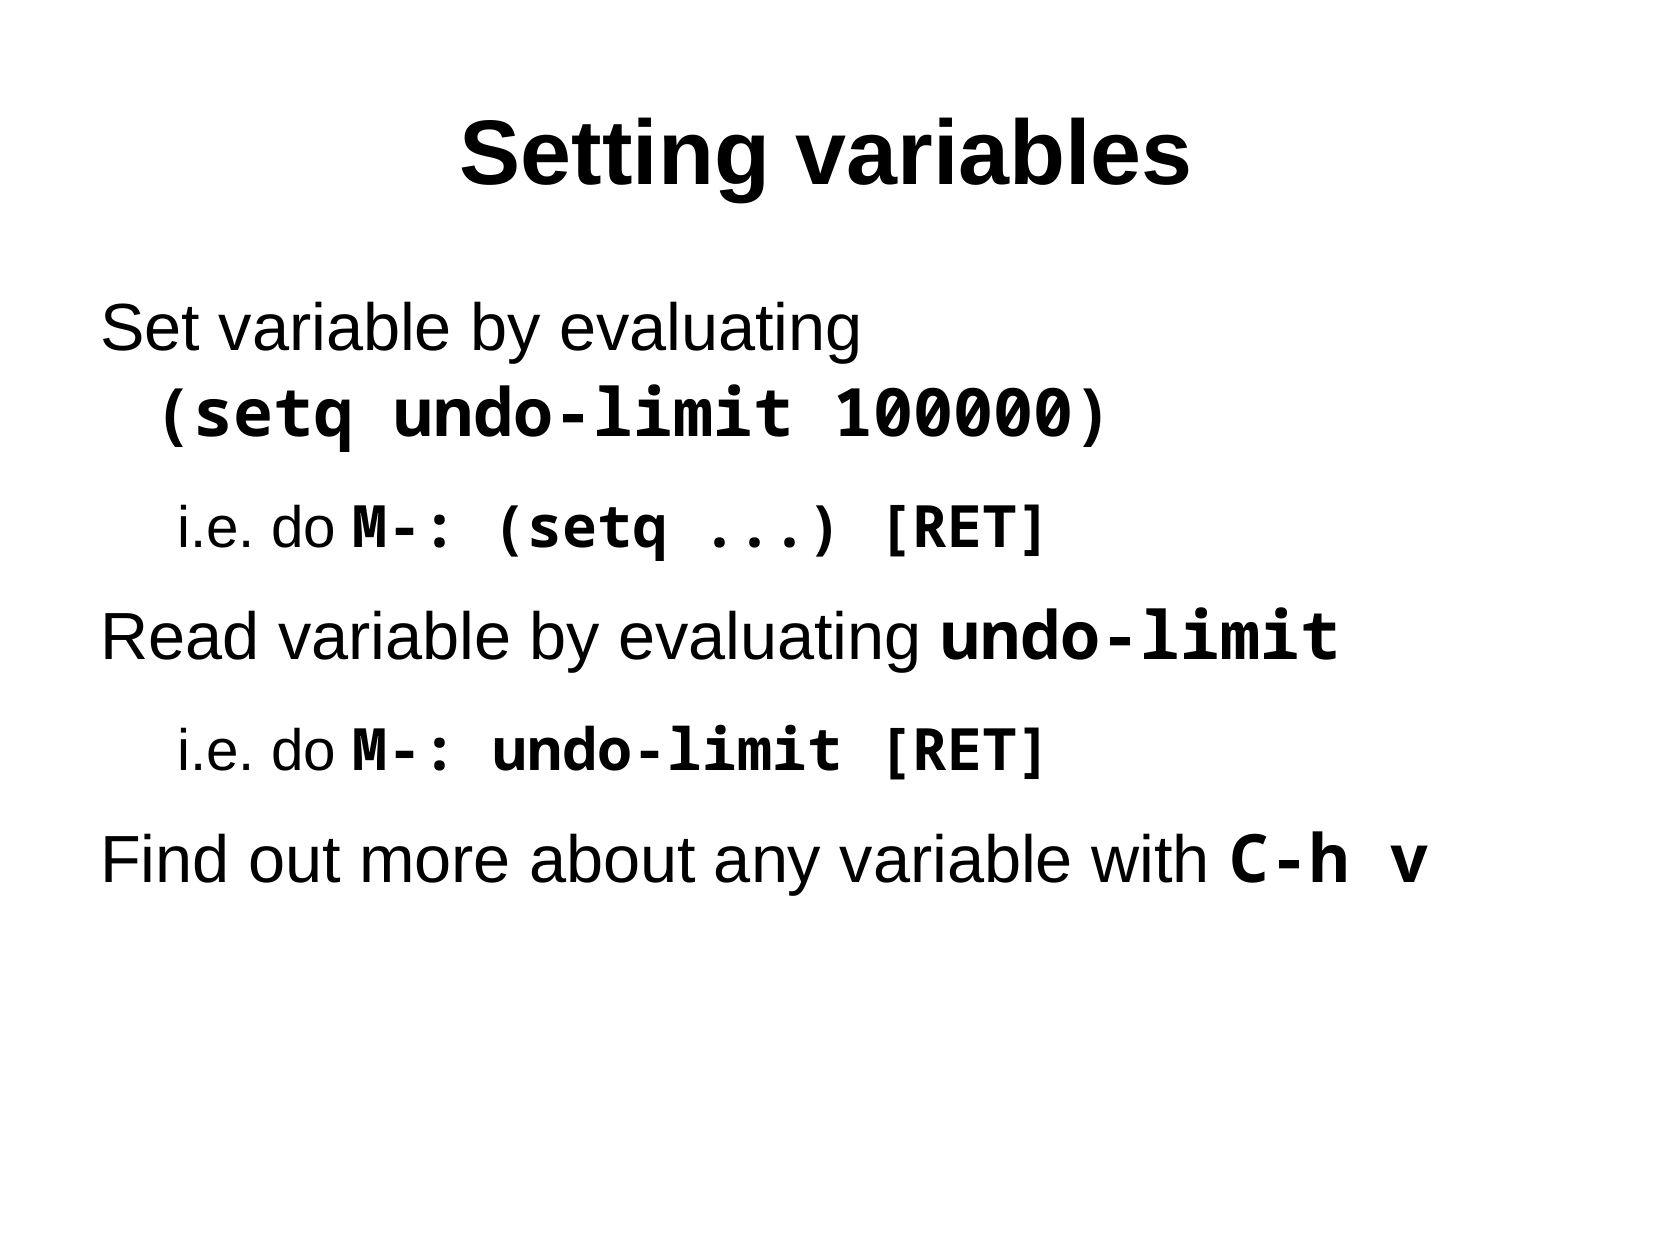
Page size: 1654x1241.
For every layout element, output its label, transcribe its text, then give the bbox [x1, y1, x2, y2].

title Setting variables [82, 56, 1571, 250]
list Set variable by evaluating (setq undo-limit 100000) i.e. do M-: (setq ...) [RET] Read variable by evaluating undo-limit i.e. do M-: undo-limit [RET] Find out more about any variable with C-h v [82, 290, 1571, 1094]
